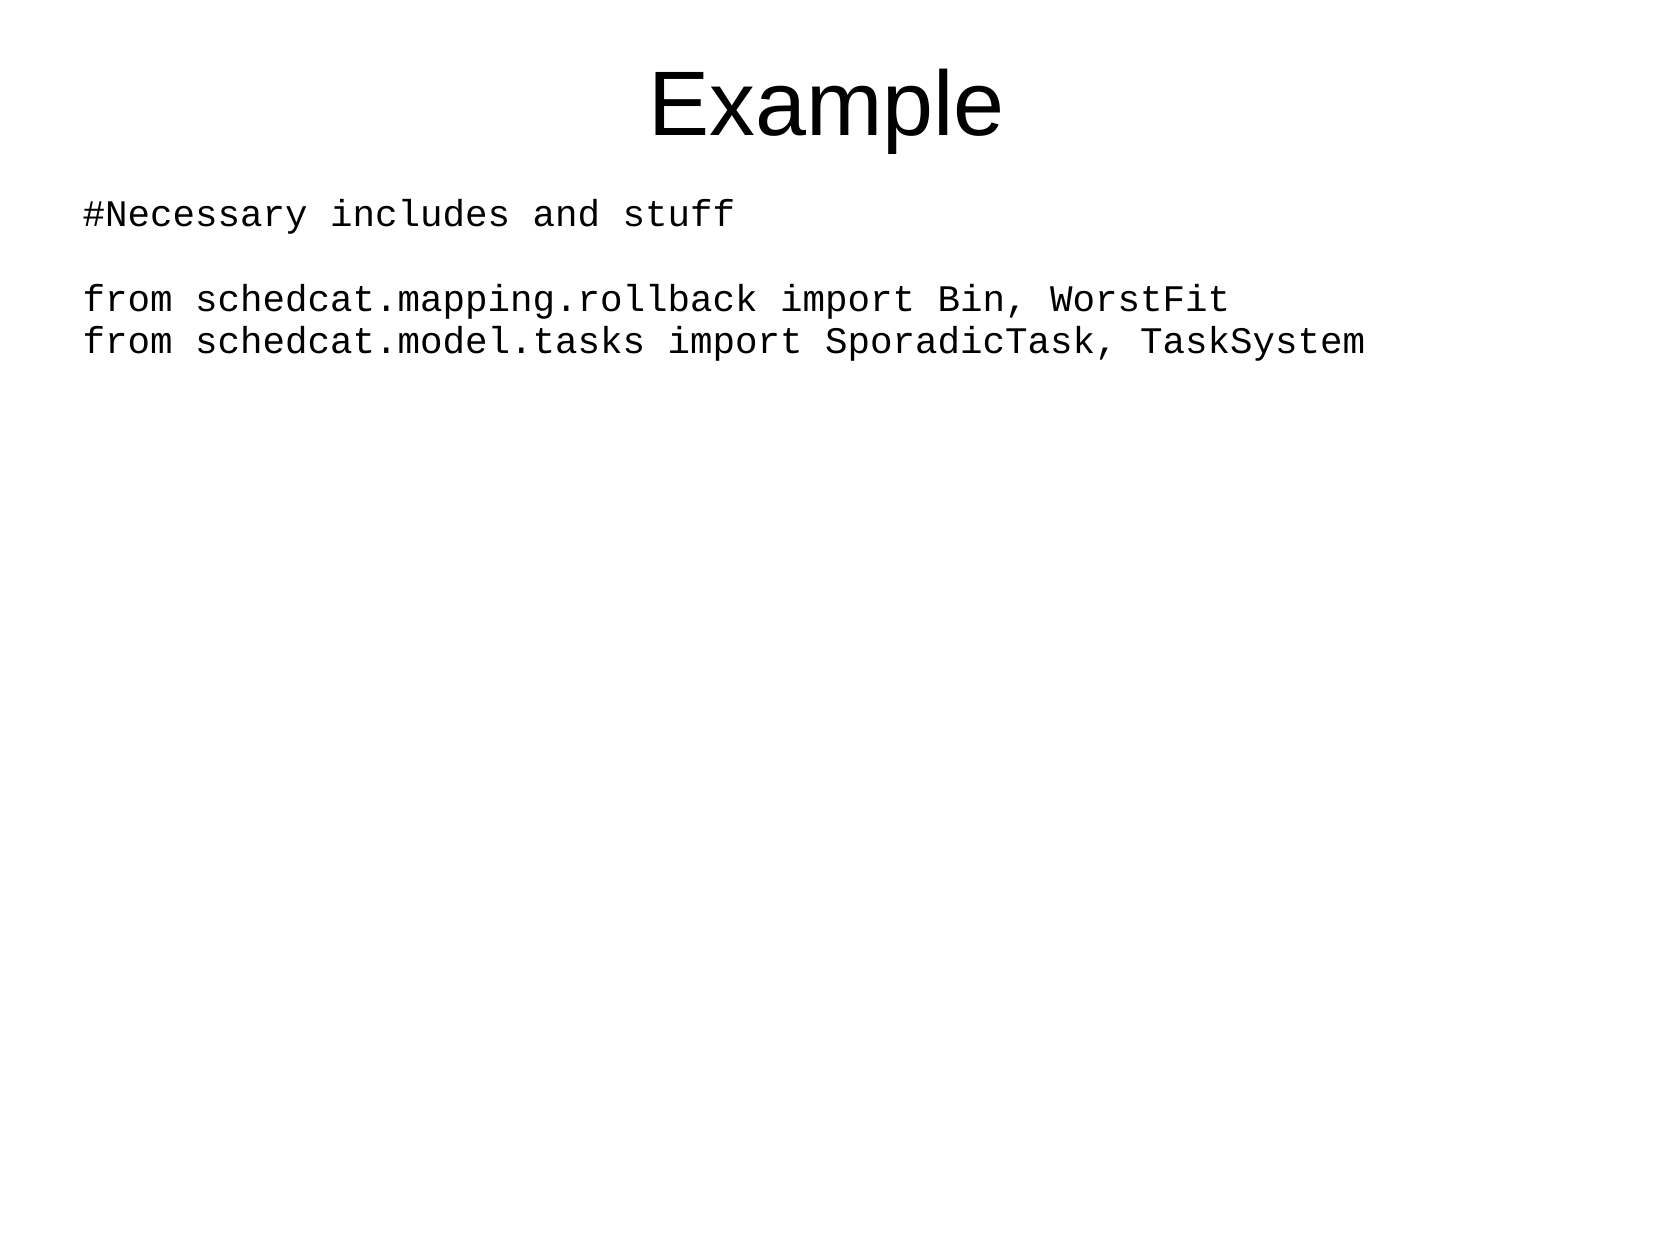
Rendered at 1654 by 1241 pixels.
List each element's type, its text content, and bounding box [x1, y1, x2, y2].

list #Necessary includes and stuff from schedcat.mapping.rollback import Bin, WorstFit from schedcat.model.tasks import SporadicTask, TaskSystem [82, 195, 1571, 1156]
title Example [82, 0, 1571, 195]
